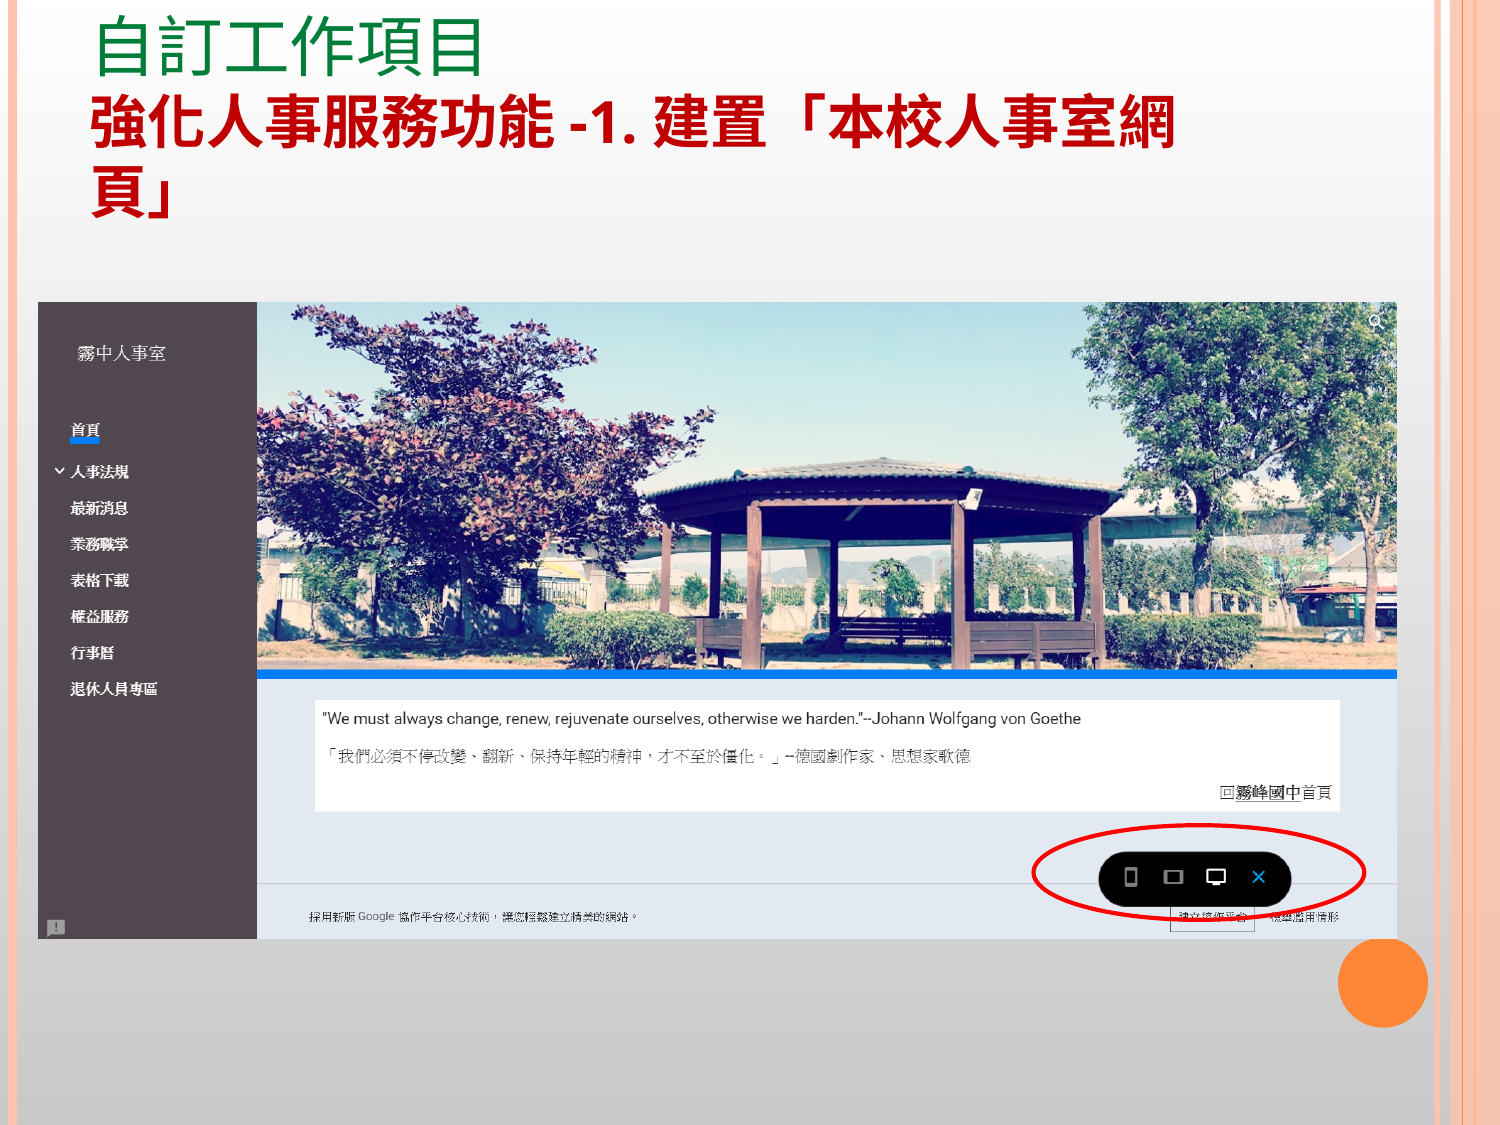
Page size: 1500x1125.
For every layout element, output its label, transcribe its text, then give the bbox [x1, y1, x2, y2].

title 自訂工作項目 強化人事服務功能-1.建置「本校人事室網頁」 [74, 45, 1300, 233]
picture [38, 302, 1397, 940]
